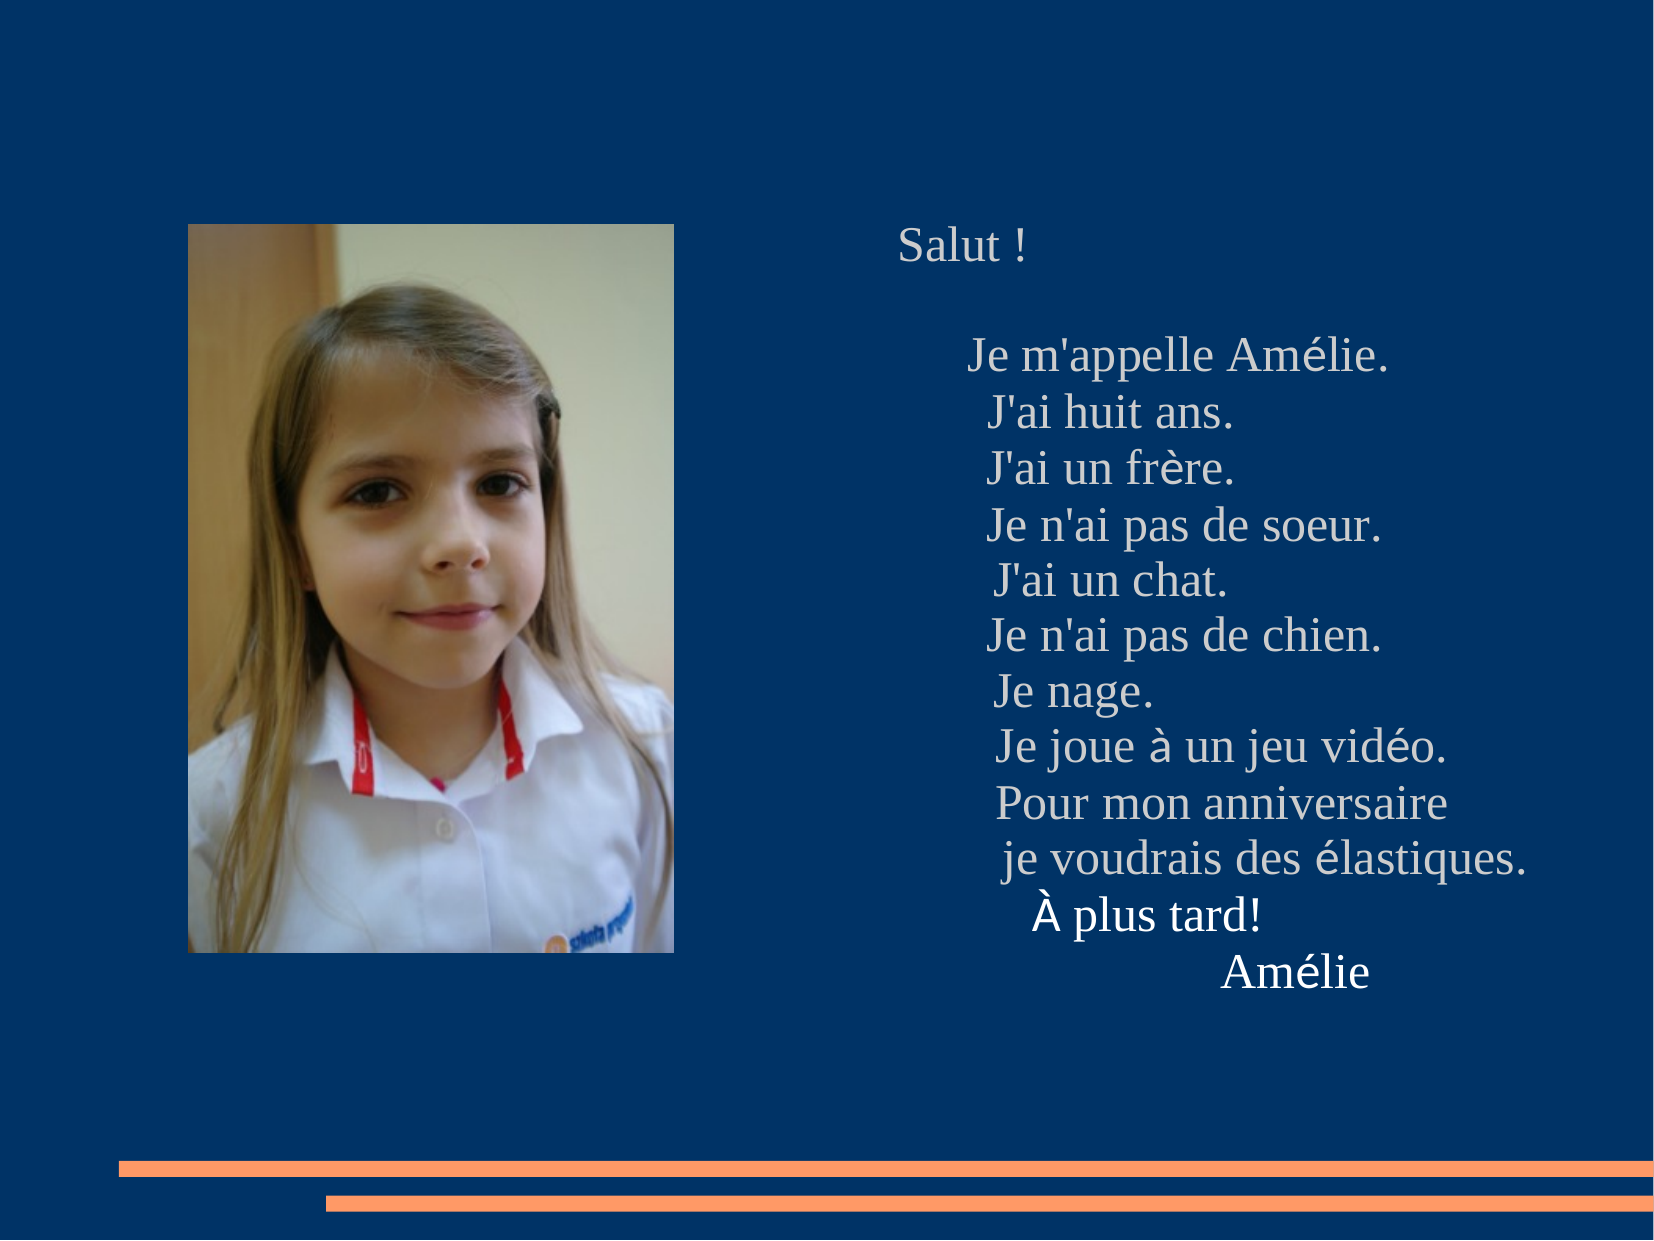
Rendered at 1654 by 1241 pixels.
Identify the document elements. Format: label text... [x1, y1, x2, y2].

picture [188, 224, 674, 953]
text_box Salut ! Je m'appelle Amélie. J'ai huit ans. J'ai un frère. Je n'ai pas de soeur. J'ai un chat. Je n'ai pas de chien. Je nage. Je joue à un jeu vidéo. Pour mon anniversaire je voudrais des élastiques. À plus tard! Amélie [96, 200, 1536, 1018]
